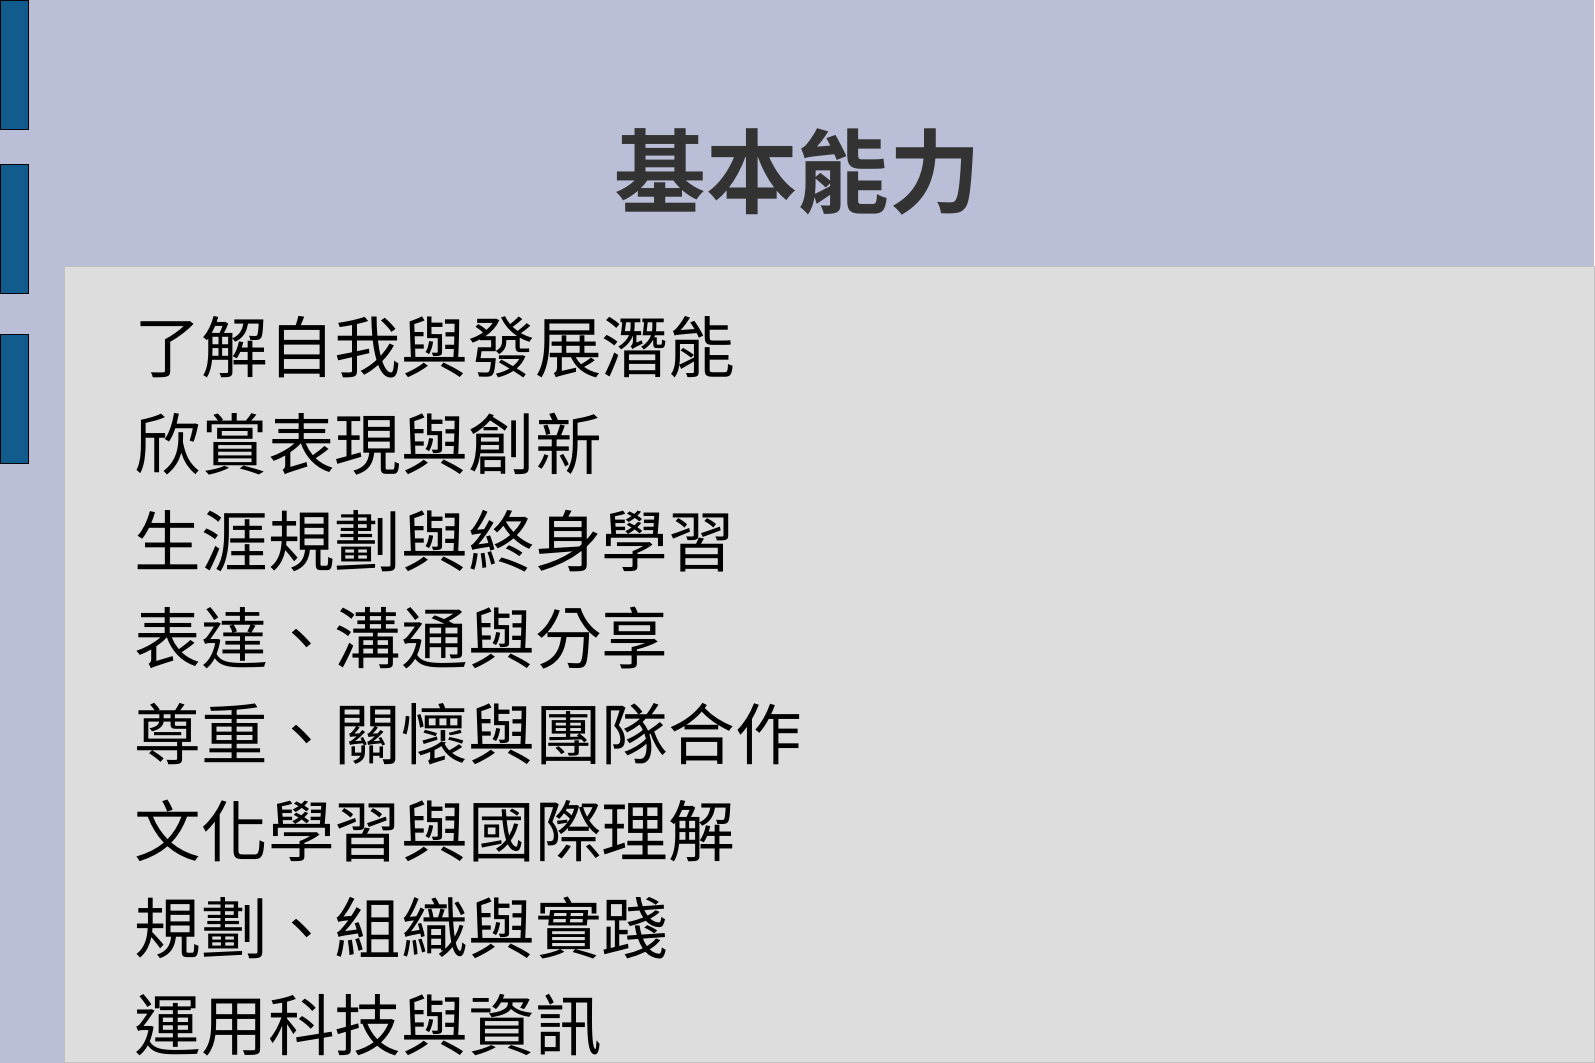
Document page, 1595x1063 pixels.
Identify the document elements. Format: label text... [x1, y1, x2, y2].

title 基本能力 [117, 78, 1479, 256]
list 了解自我與發展潛能 欣賞表現與創新 生涯規劃與終身學習 表達、溝通與分享 尊重、關懷與團隊合作 文化學習與國際理解 規劃、組織與實踐 運用科技與資訊 主動探究與研究 獨立思考與解決問題 [117, 295, 1479, 966]
